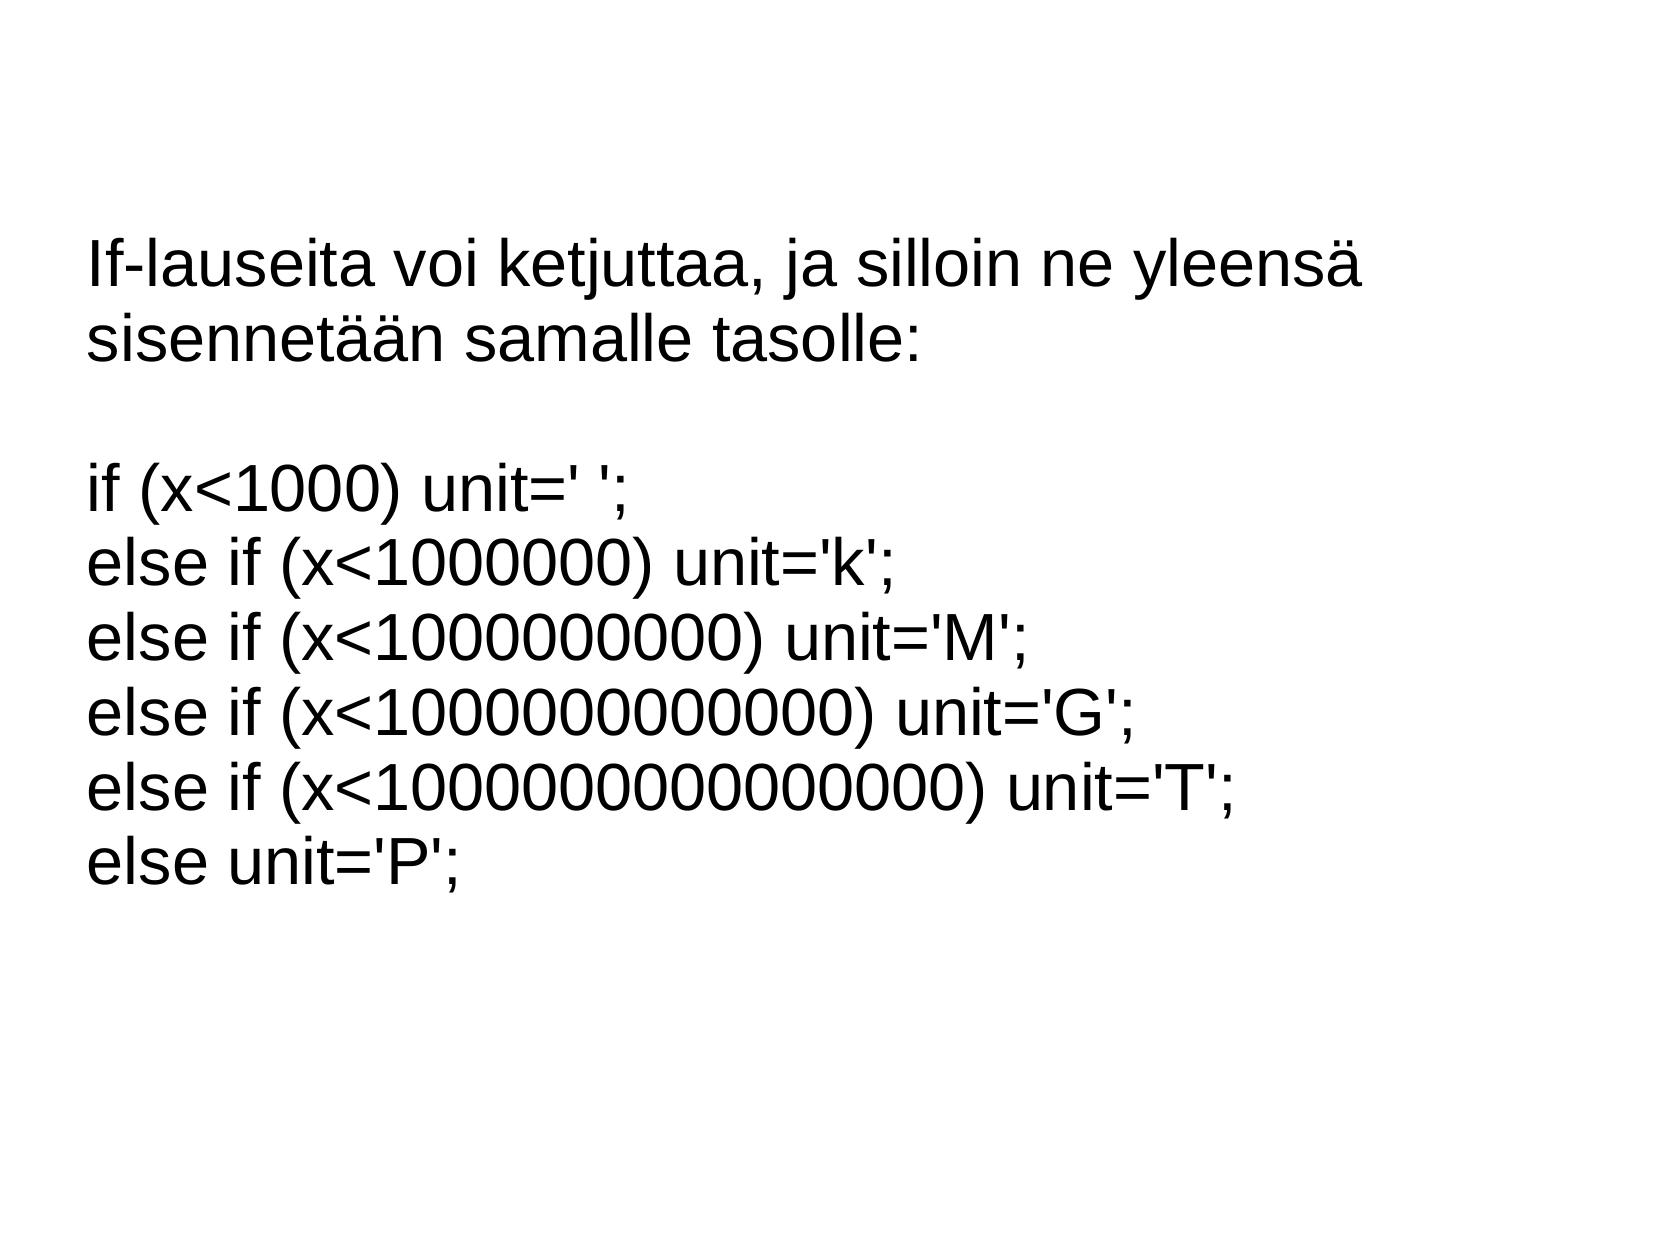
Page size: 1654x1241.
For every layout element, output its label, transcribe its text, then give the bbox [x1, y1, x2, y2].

text_box If-lauseita voi ketjuttaa, ja silloin ne yleensä sisennetään samalle tasolle: if (x<1000) unit=' '; else if (x<1000000) unit='k'; else if (x<1000000000) unit='M'; else if (x<1000000000000) unit='G'; else if (x<1000000000000000) unit='T'; else unit='P'; [86, 187, 1576, 1088]
